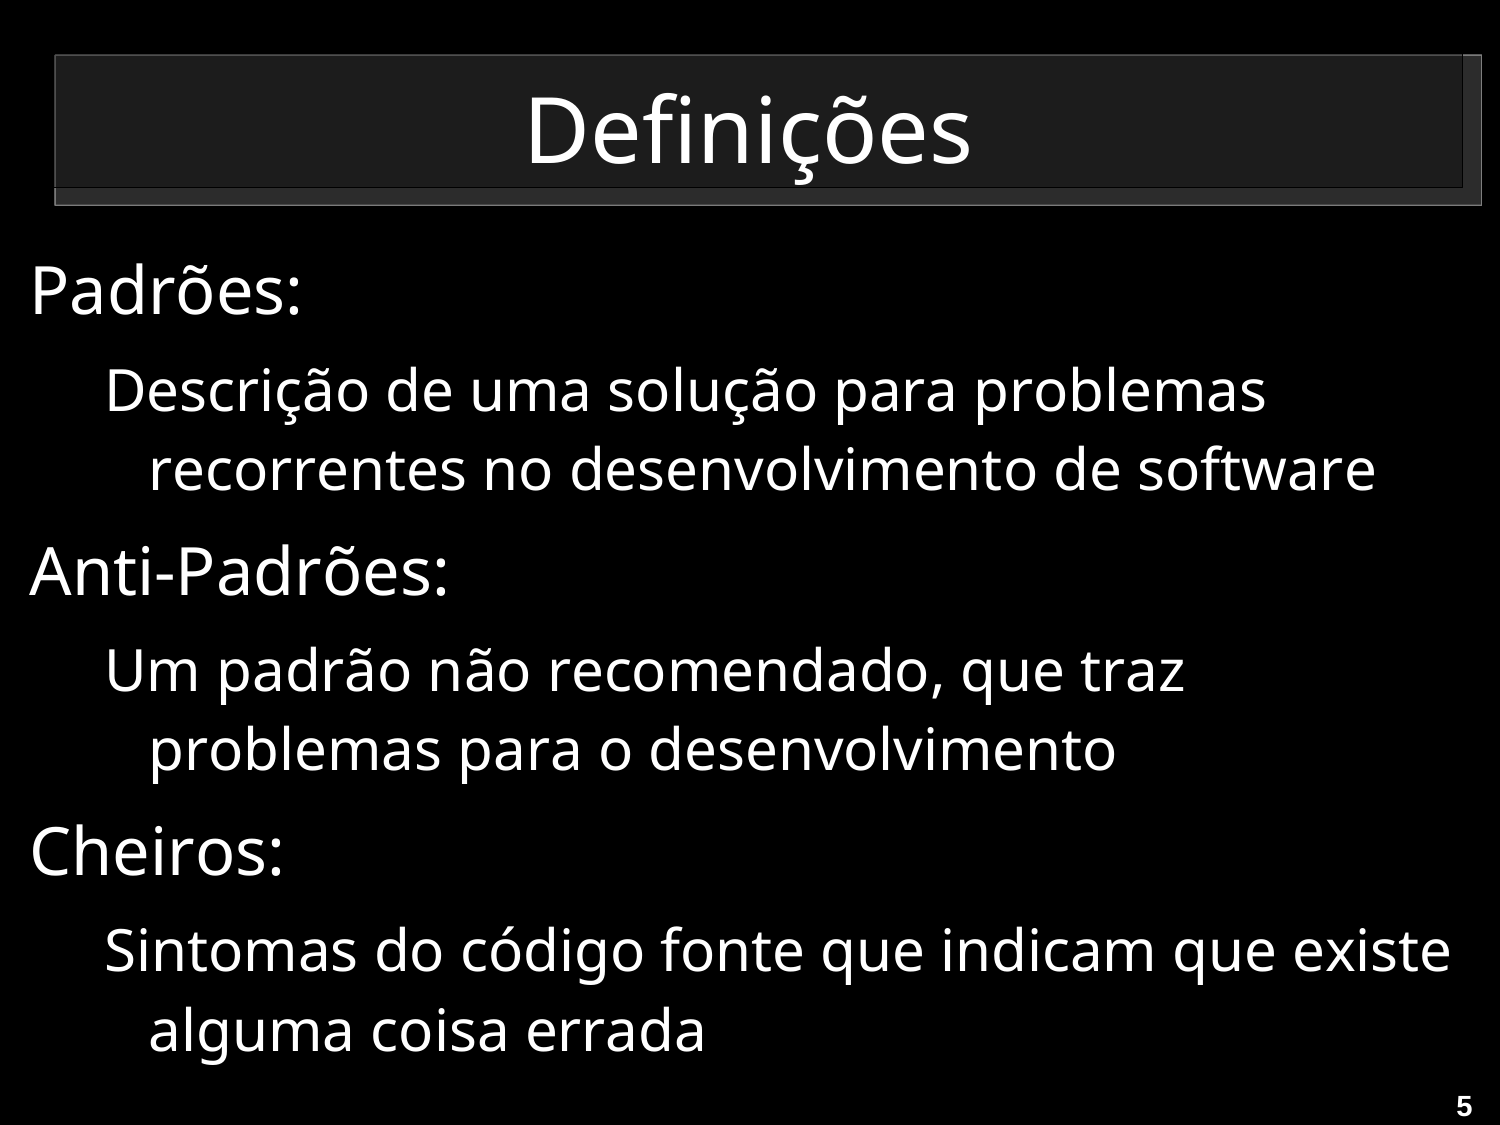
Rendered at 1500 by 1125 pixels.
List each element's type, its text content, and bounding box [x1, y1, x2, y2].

list Padrões: Descrição de uma solução para problemas recorrentes no desenvolvimento de software Anti-Padrões: Um padrão não recomendado, que traz problemas para o desenvolvimento Cheiros: Sintomas do código fonte que indicam que existe alguma coisa errada [29, 243, 1469, 1072]
title Definições [29, 31, 1469, 226]
